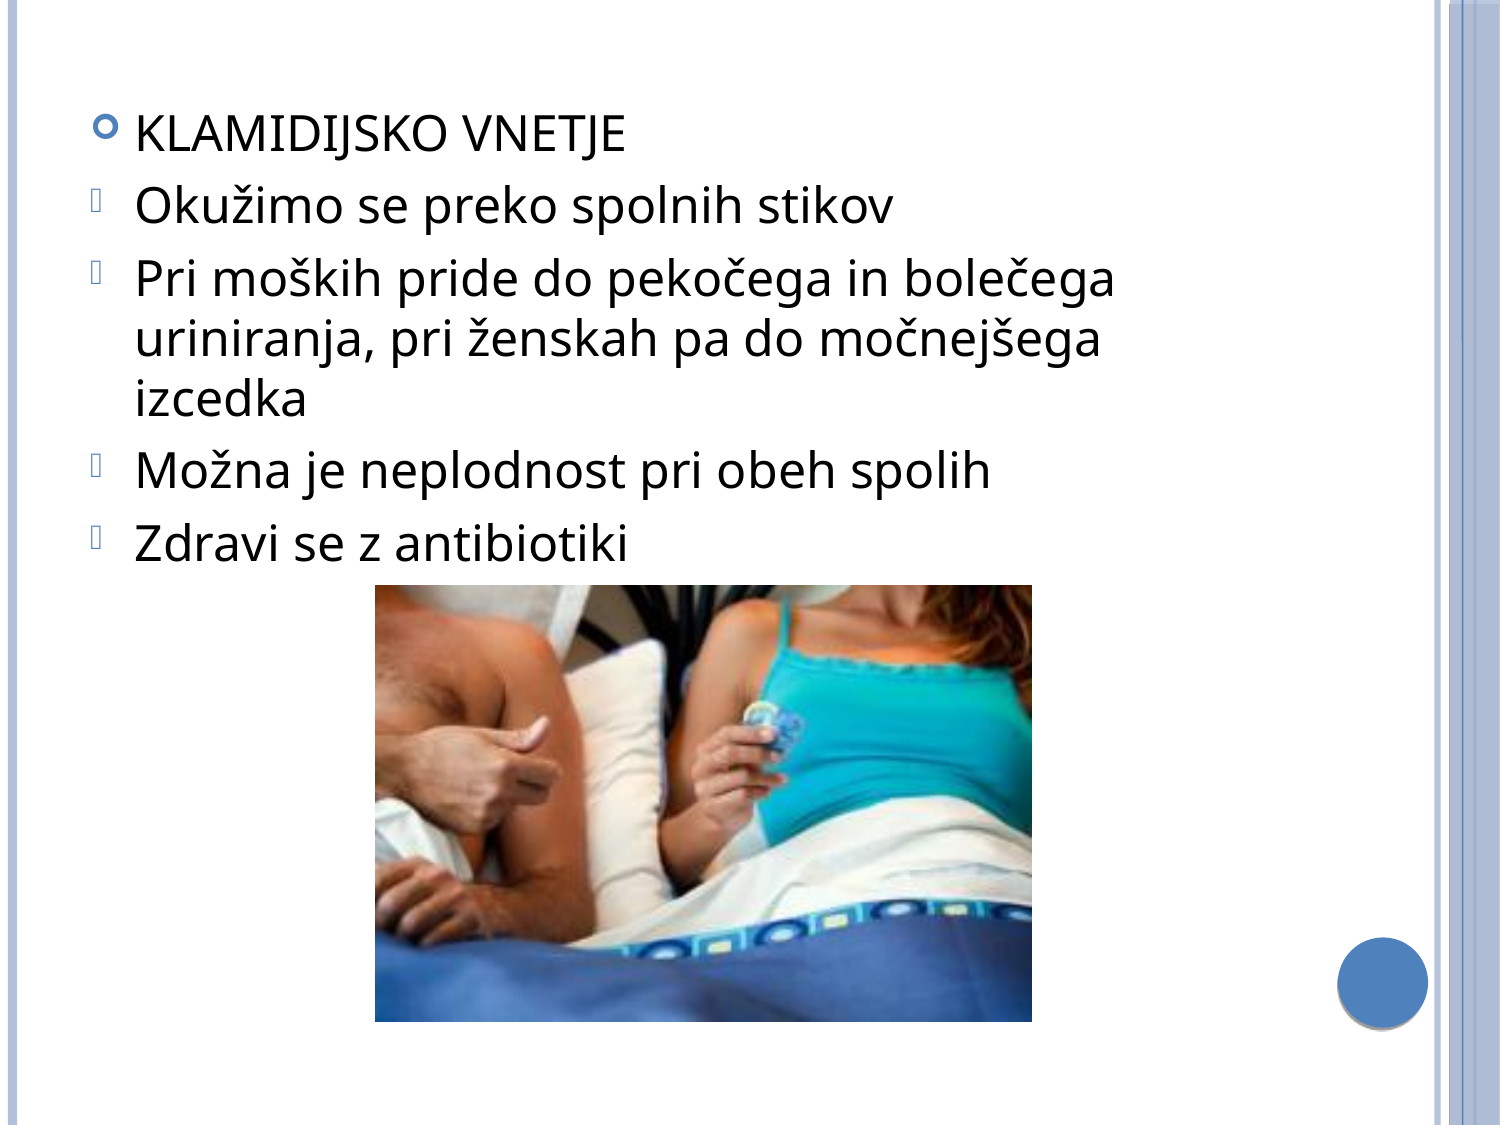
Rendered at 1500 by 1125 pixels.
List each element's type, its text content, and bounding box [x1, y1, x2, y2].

list KLAMIDIJSKO VNETJE Okužimo se preko spolnih stikov Pri moških pride do pekočega in bolečega uriniranja, pri ženskah pa do močnejšega izcedka Možna je neplodnost pri obeh spolih Zdravi se z antibiotiki [75, 93, 1300, 1062]
picture [375, 585, 1032, 1022]
